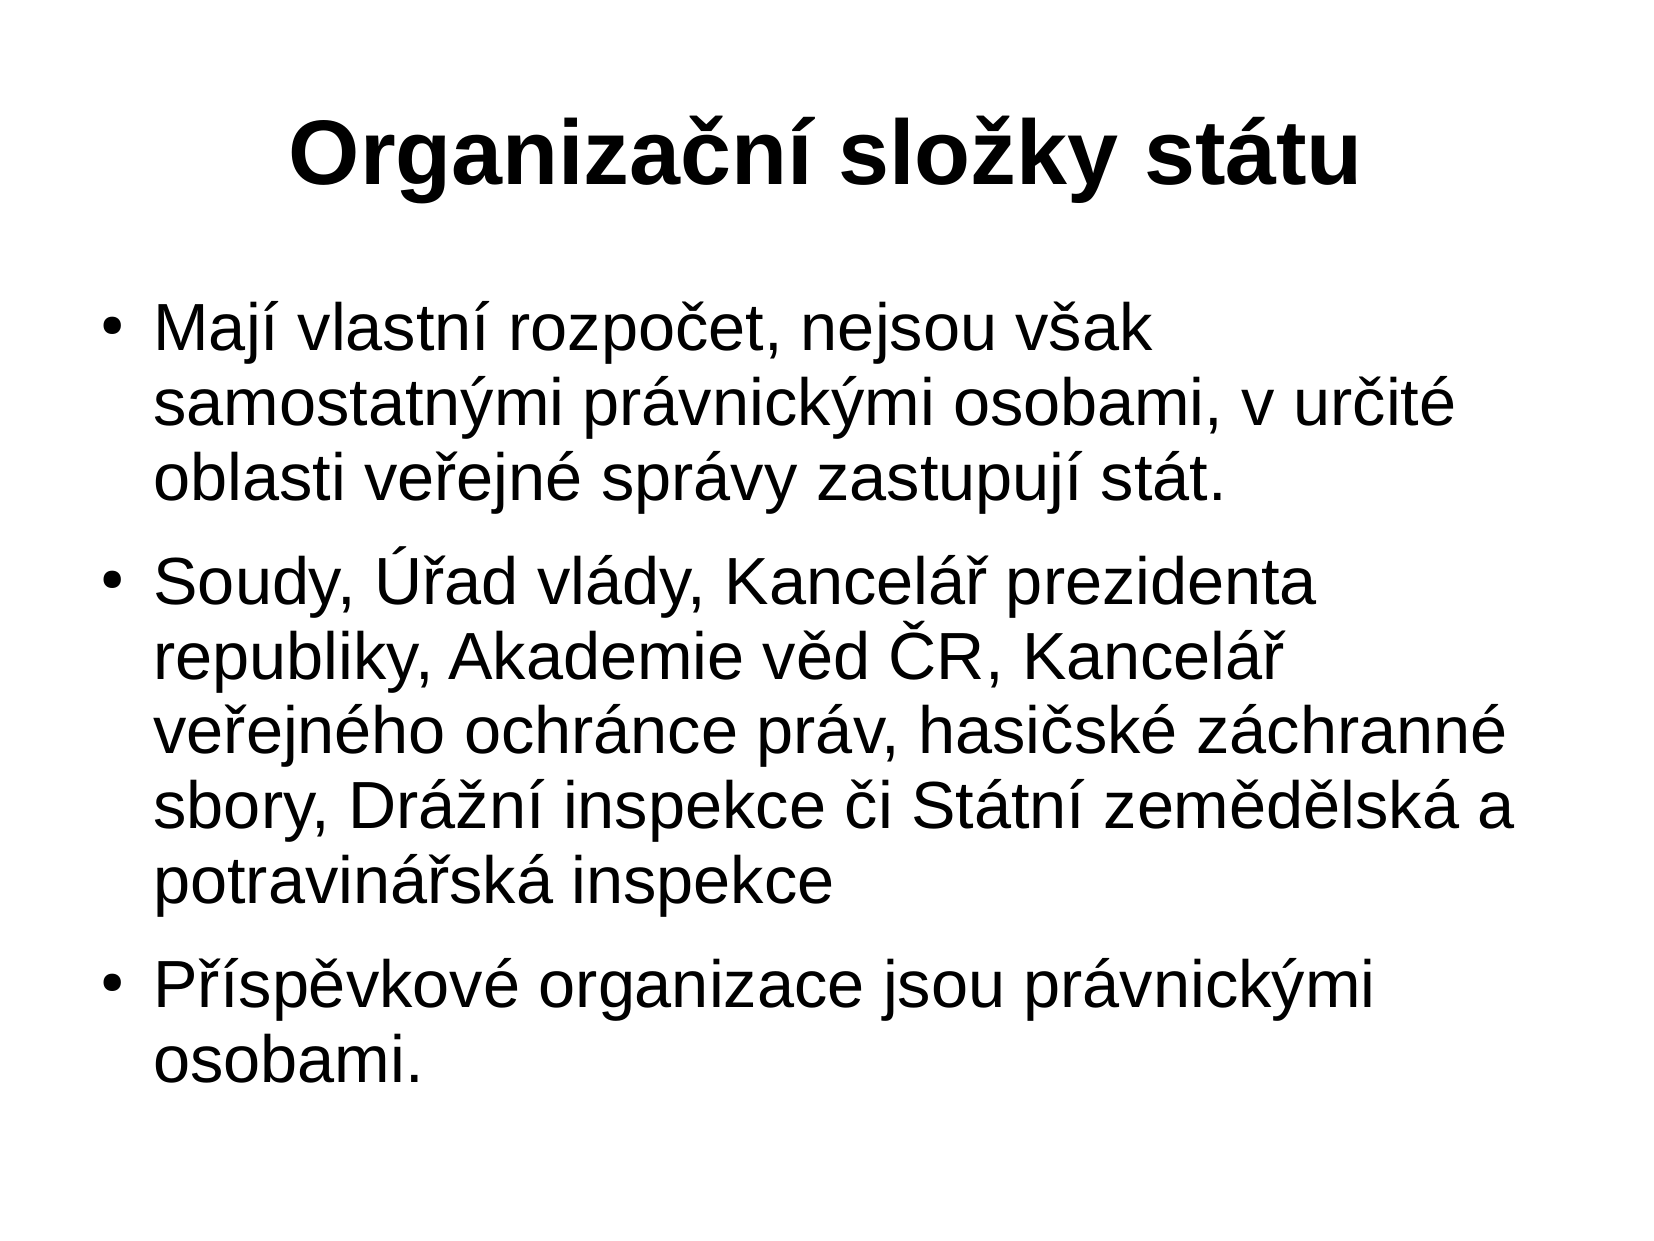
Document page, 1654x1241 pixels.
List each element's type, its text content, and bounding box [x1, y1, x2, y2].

list Mají vlastní rozpočet, nejsou však samostatnými právnickými osobami, v určité oblasti veřejné správy zastupují stát. Soudy, Úřad vlády, Kancelář prezidenta republiky, Akademie věd ČR, Kancelář veřejného ochránce práv, hasičské záchranné sbory, Drážní inspekce či Státní zemědělská a potravinářská inspekce Příspěvkové organizace jsou právnickými osobami. [82, 290, 1571, 1109]
title Organizační složky státu [82, 49, 1571, 257]
